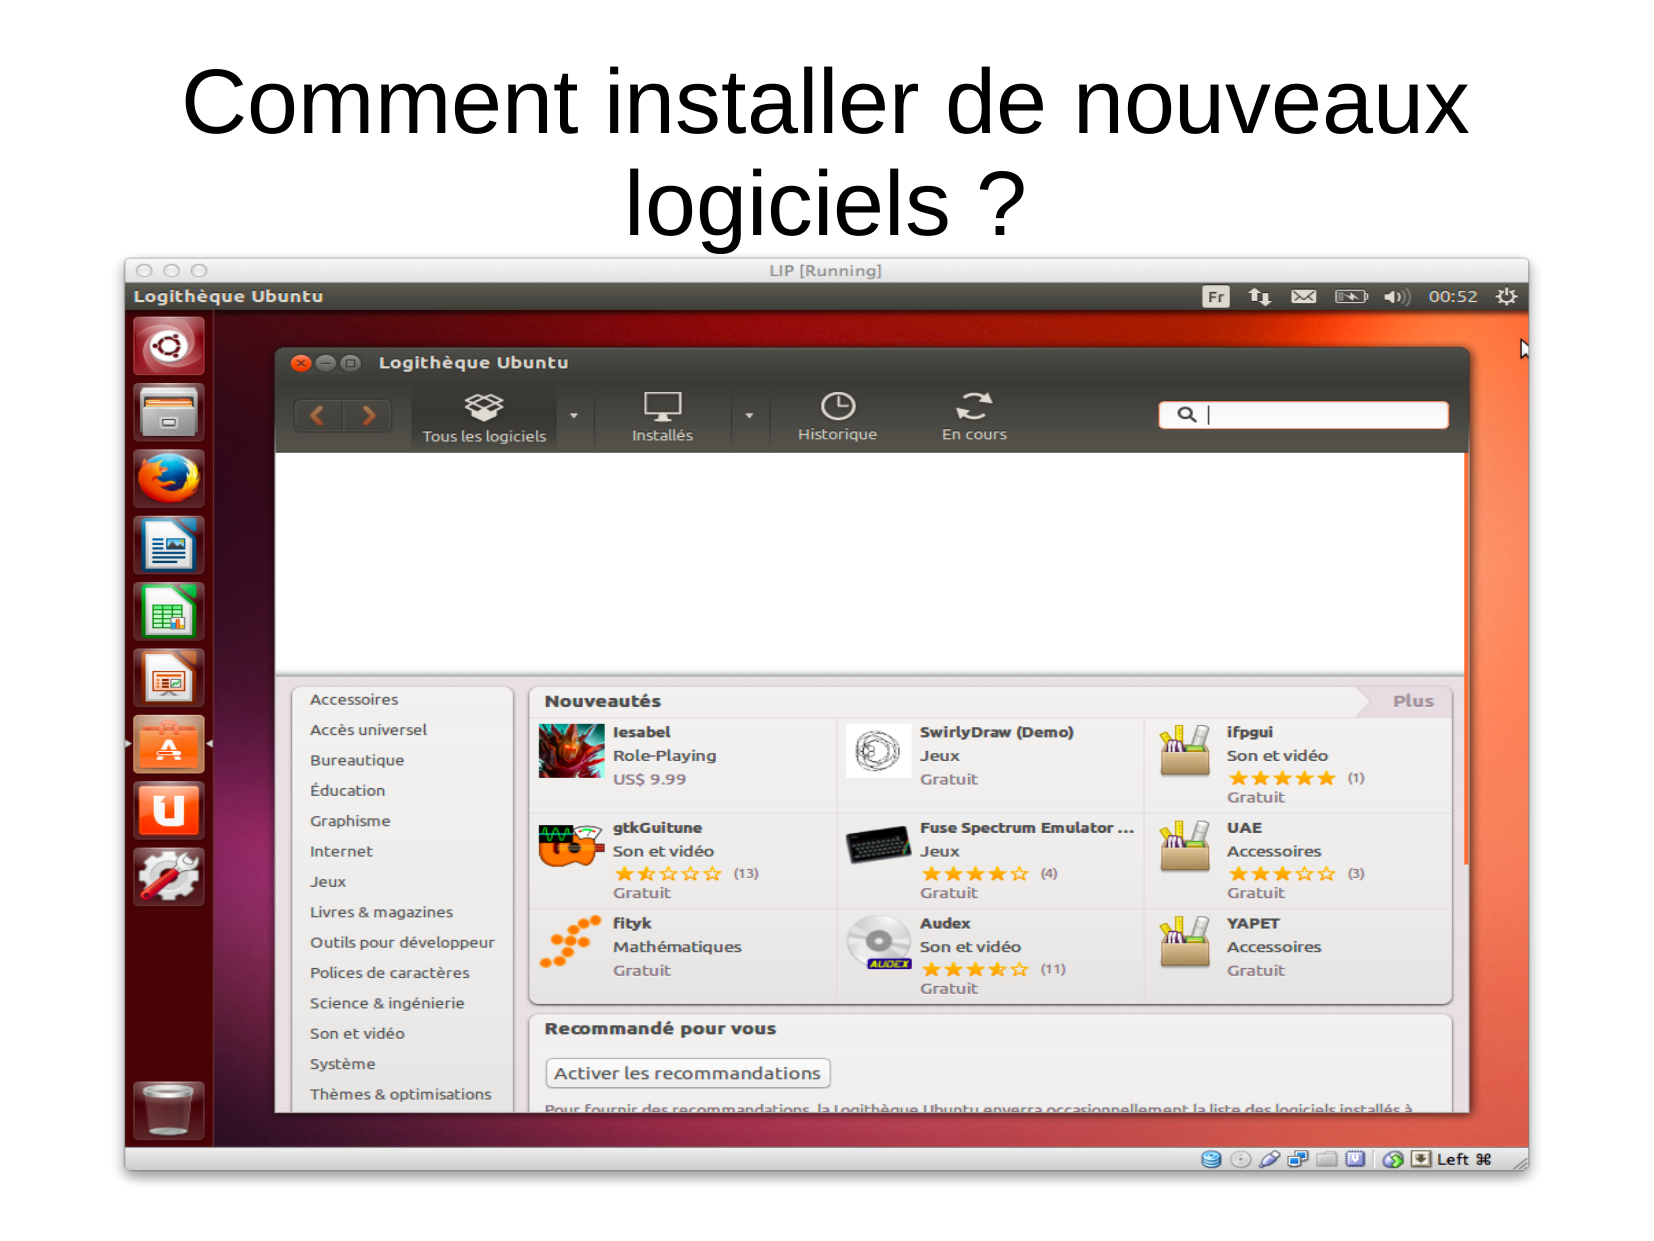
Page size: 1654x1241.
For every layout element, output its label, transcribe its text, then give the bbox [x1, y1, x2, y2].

title Comment installer de nouveaux logiciels ? [82, 49, 1571, 257]
picture [106, 247, 1548, 1193]
